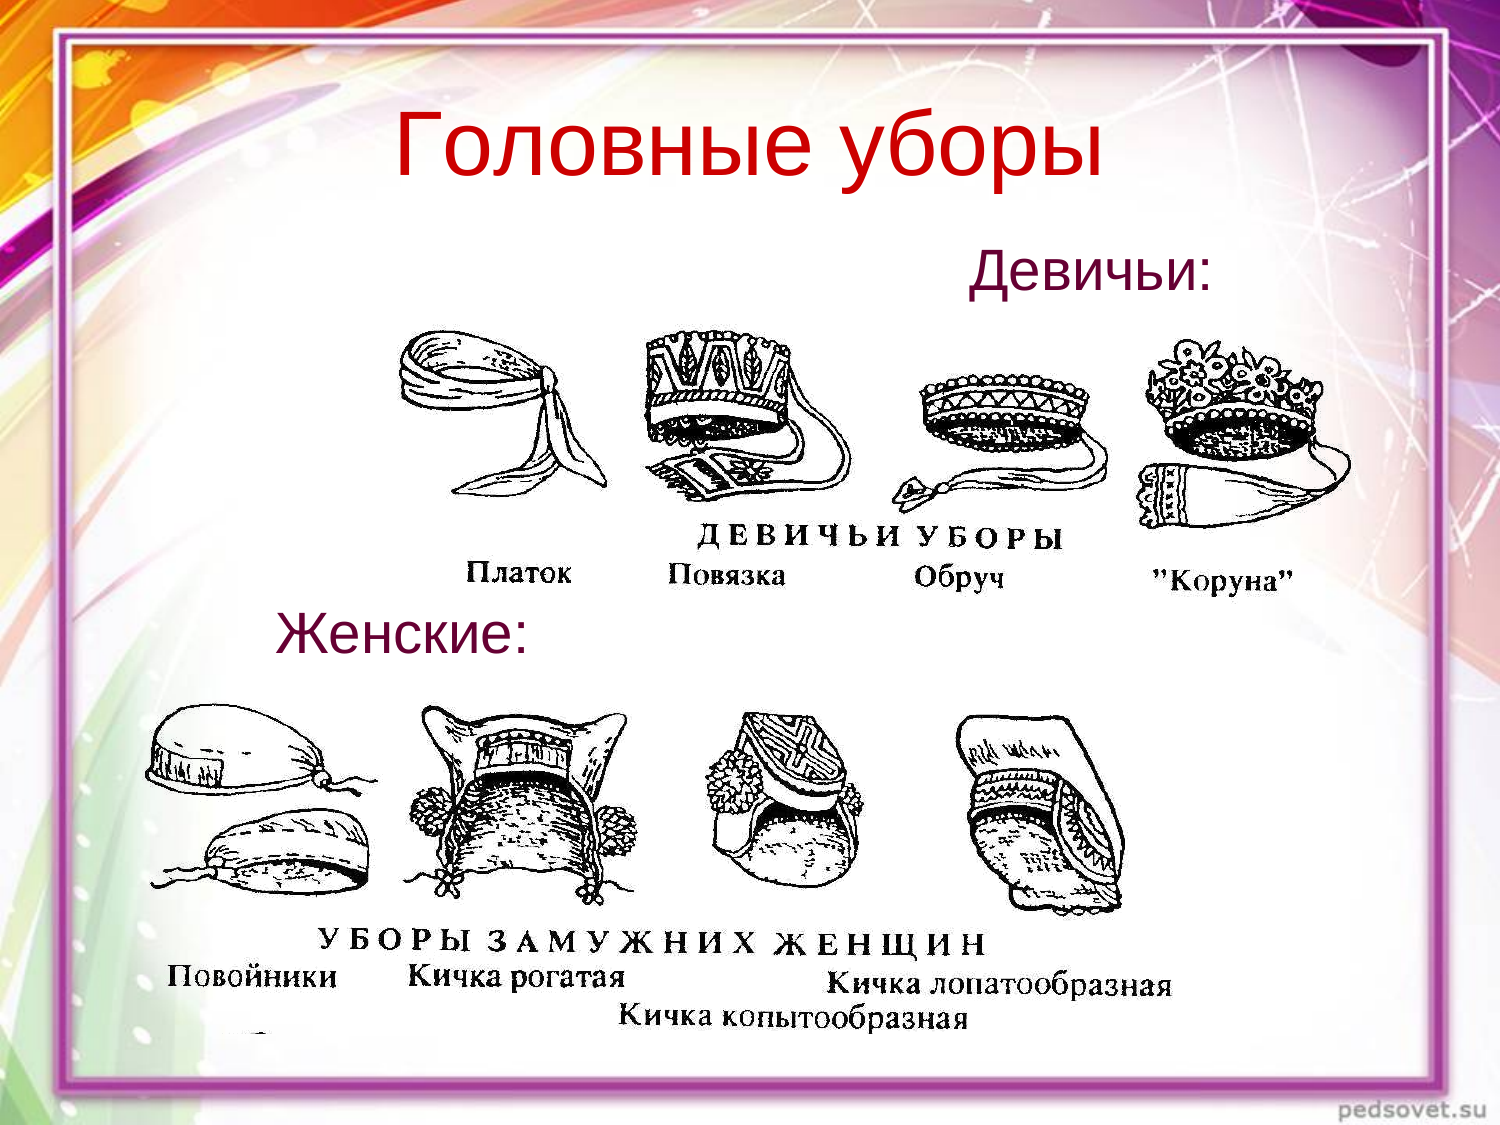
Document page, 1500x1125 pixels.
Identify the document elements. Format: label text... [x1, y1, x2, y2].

picture [0, 0, 1500, 1125]
list Девичьи: [737, 224, 1463, 968]
title Головные уборы [75, 45, 1426, 233]
list Женские: [87, 587, 737, 968]
